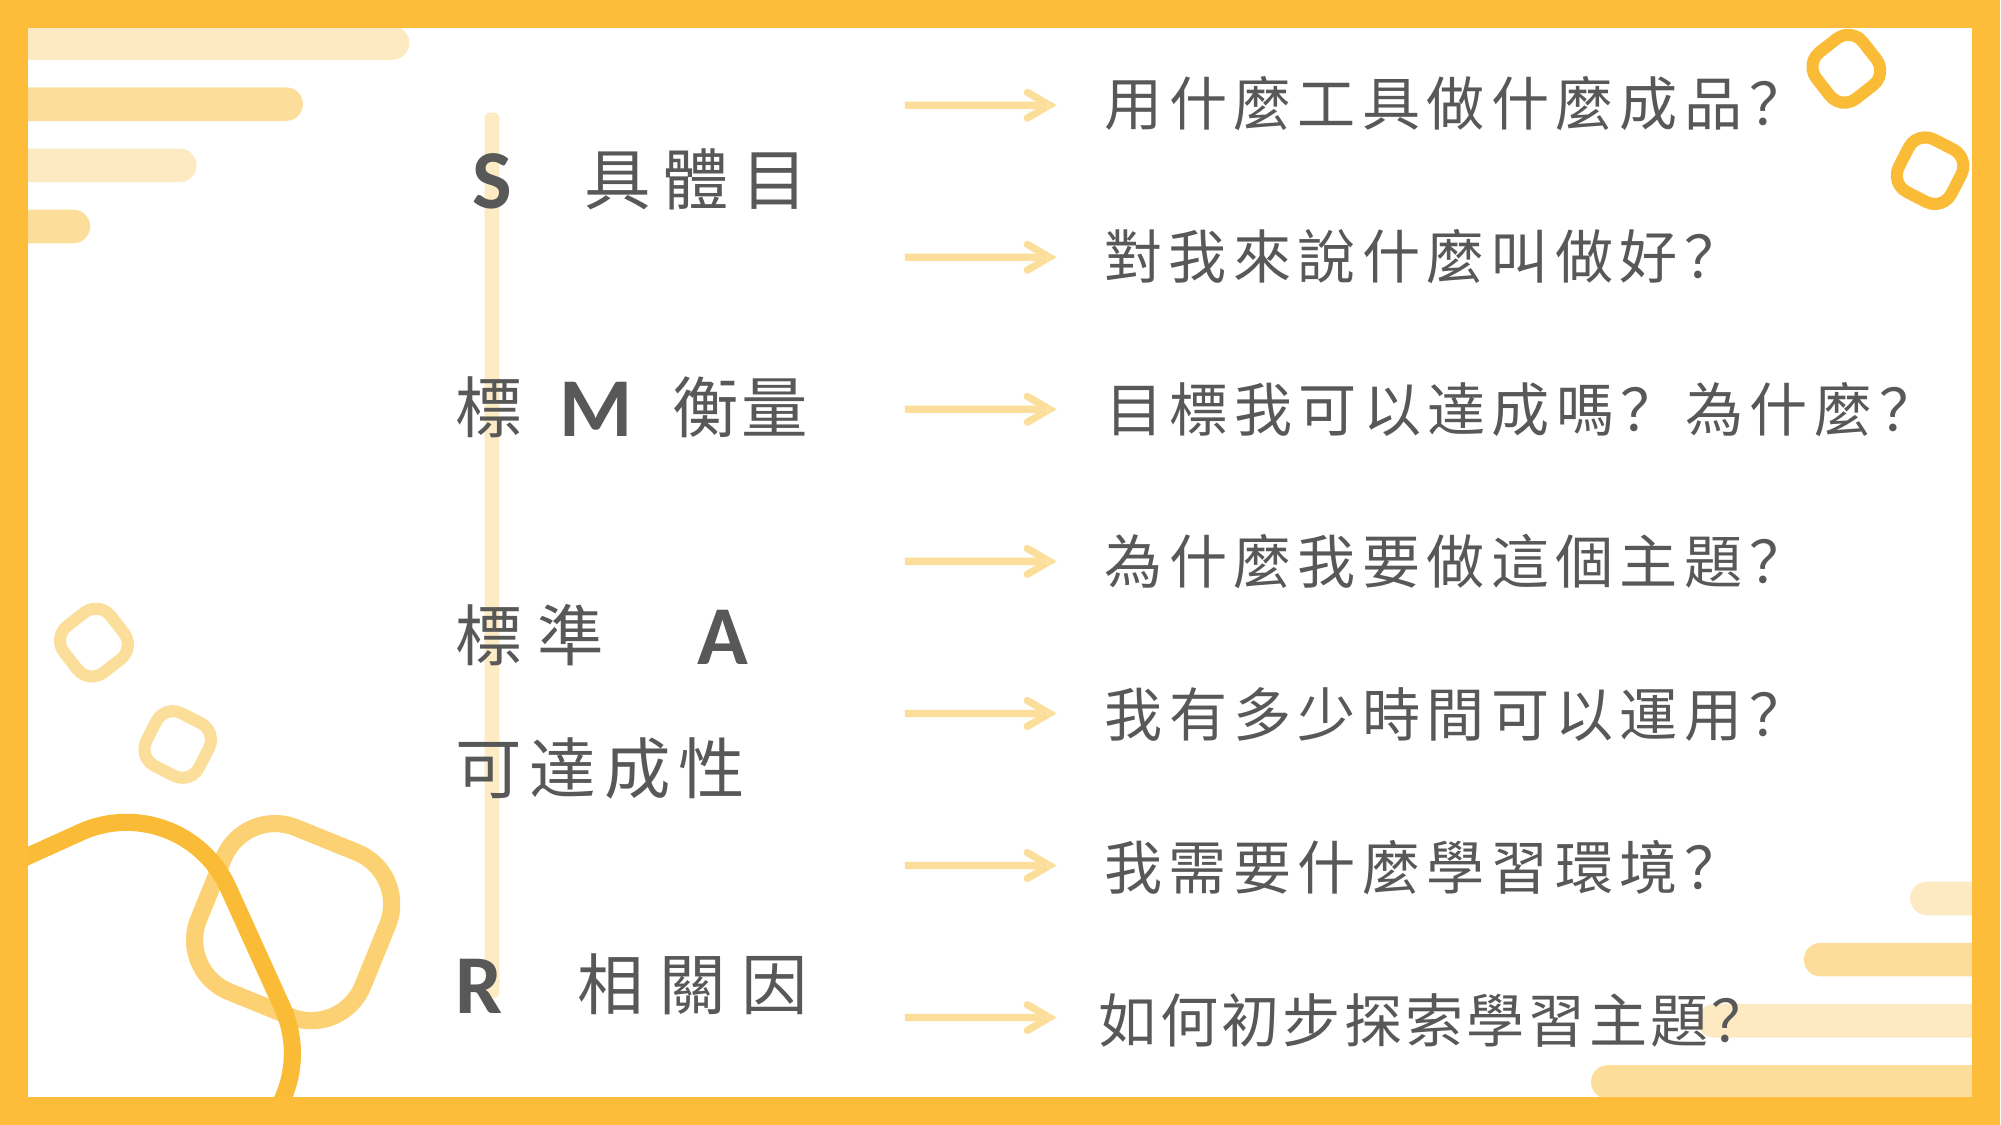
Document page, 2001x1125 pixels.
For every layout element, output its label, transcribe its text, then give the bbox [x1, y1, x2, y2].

text_box [1778, 1003, 1972, 1038]
text_box [28, 87, 304, 122]
text_box [904, 240, 1057, 274]
text_box 為什麼我要做這個主題？ [1103, 524, 1818, 597]
text_box [904, 88, 1057, 122]
text_box 目標我可以達成嗎？為什麼？ [1104, 371, 1948, 444]
text_box [1590, 1065, 1972, 1097]
text_box 我需要什麼學習環境？ [1103, 829, 1753, 902]
text_box [28, 209, 91, 244]
text_box [904, 545, 1057, 578]
text_box 我有多少時間可以運用？ [1103, 676, 1818, 749]
text_box 用什麼工具做什麼成品？ [1103, 65, 1818, 138]
text_box 如何初步探索學習主題？ [1097, 982, 1778, 1055]
text_box [28, 148, 197, 183]
text_box [904, 1001, 1057, 1034]
text_box [904, 849, 1057, 882]
text_box [1803, 942, 1972, 977]
text_box [28, 28, 410, 60]
text_box 對我來說什麼叫做好？ [1103, 218, 1753, 291]
text_box [904, 392, 1057, 426]
text_box [1910, 881, 1972, 916]
text_box [904, 697, 1057, 730]
text_box S 具體目標 M衡量標準 A 可達成性 R 相關因素 T 投入時間 E 學習環境 R 所需資源 [454, 28, 811, 1061]
